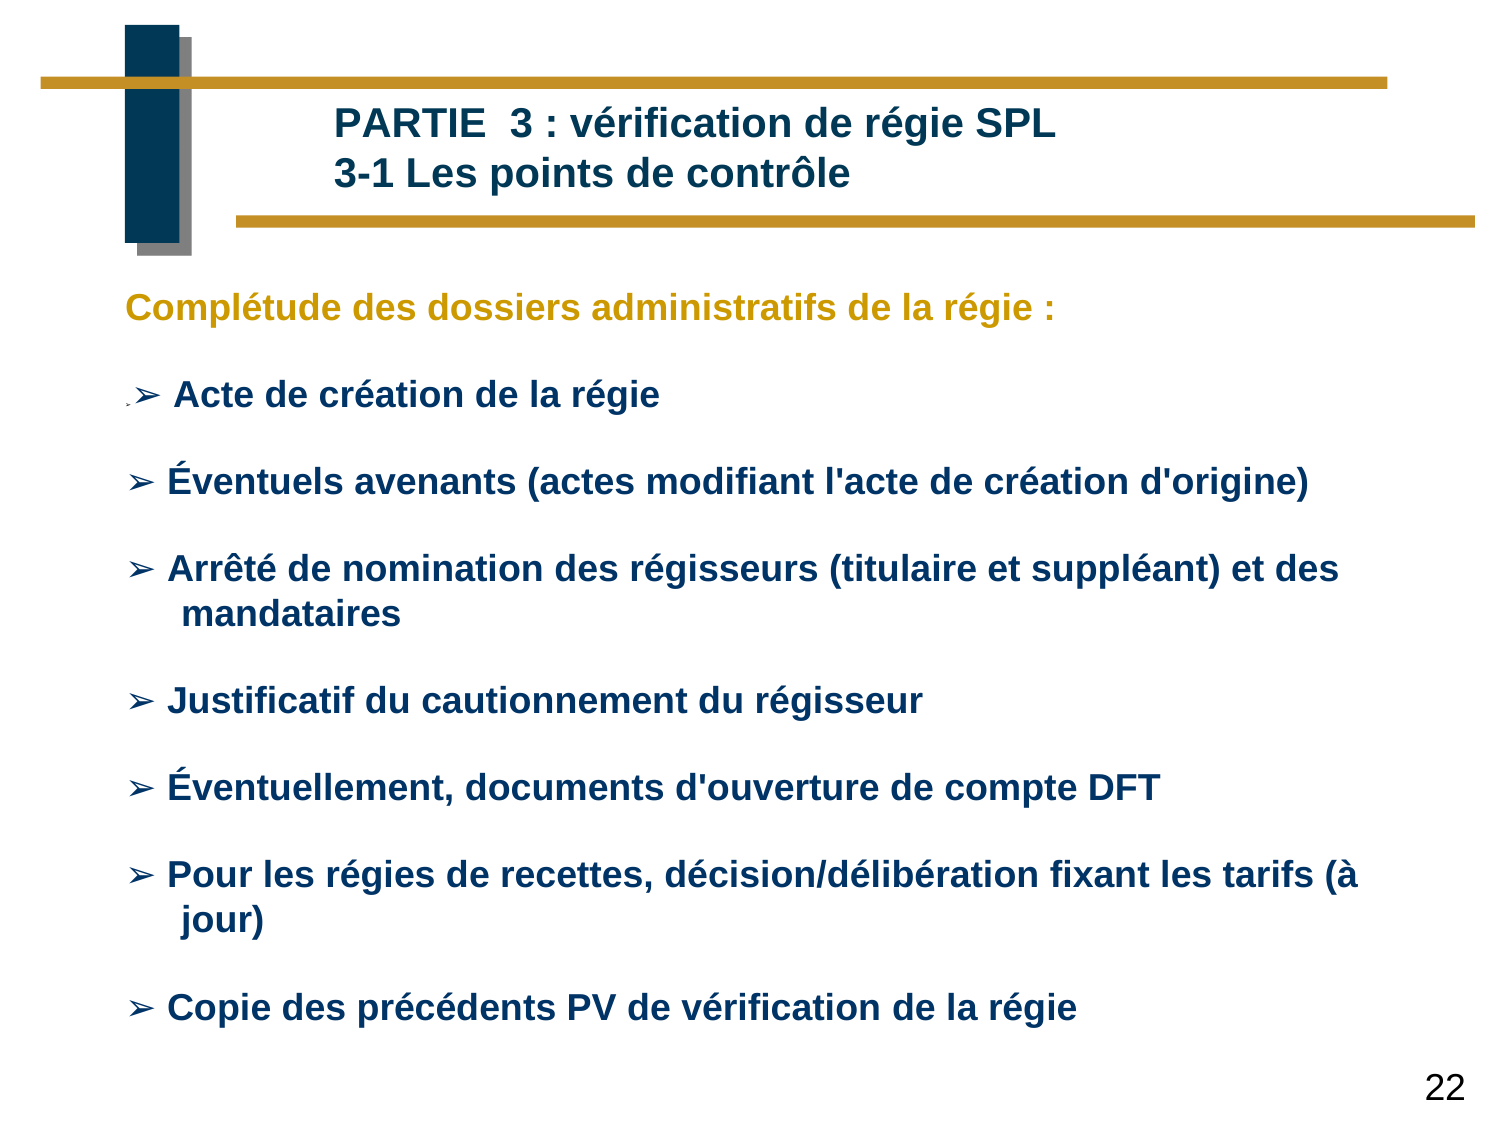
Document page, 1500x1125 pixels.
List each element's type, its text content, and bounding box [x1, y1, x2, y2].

title [121, 68, 1438, 179]
text_box [1316, 215, 1475, 228]
text_box [124, 24, 180, 68]
text_box [236, 215, 318, 228]
list Complétude des dossiers administratifs de la régie : ➢➢ Acte de création de la régie ➢ Éventuels avenants (actes modifiant l'acte de création d'origine) ➢ Arrêté de nomination des régisseurs (titulaire et suppléant) et des mandataires ➢ Justificatif du cautionnement du régisseur ➢ Éventuellement, documents d'ouverture de compte DFT ➢ Pour les régies de recettes, décision/délibération fixant les tarifs (à jour) ➢ Copie des précédents PV de vérification de la régie [125, 282, 1382, 1115]
text_box PARTIE 3 : vérification de régie SPL 3-1 Les points de contrôle [318, 179, 1316, 249]
text_box [40, 76, 121, 89]
text_box [124, 179, 180, 243]
list 22 [1252, 1062, 1489, 1125]
